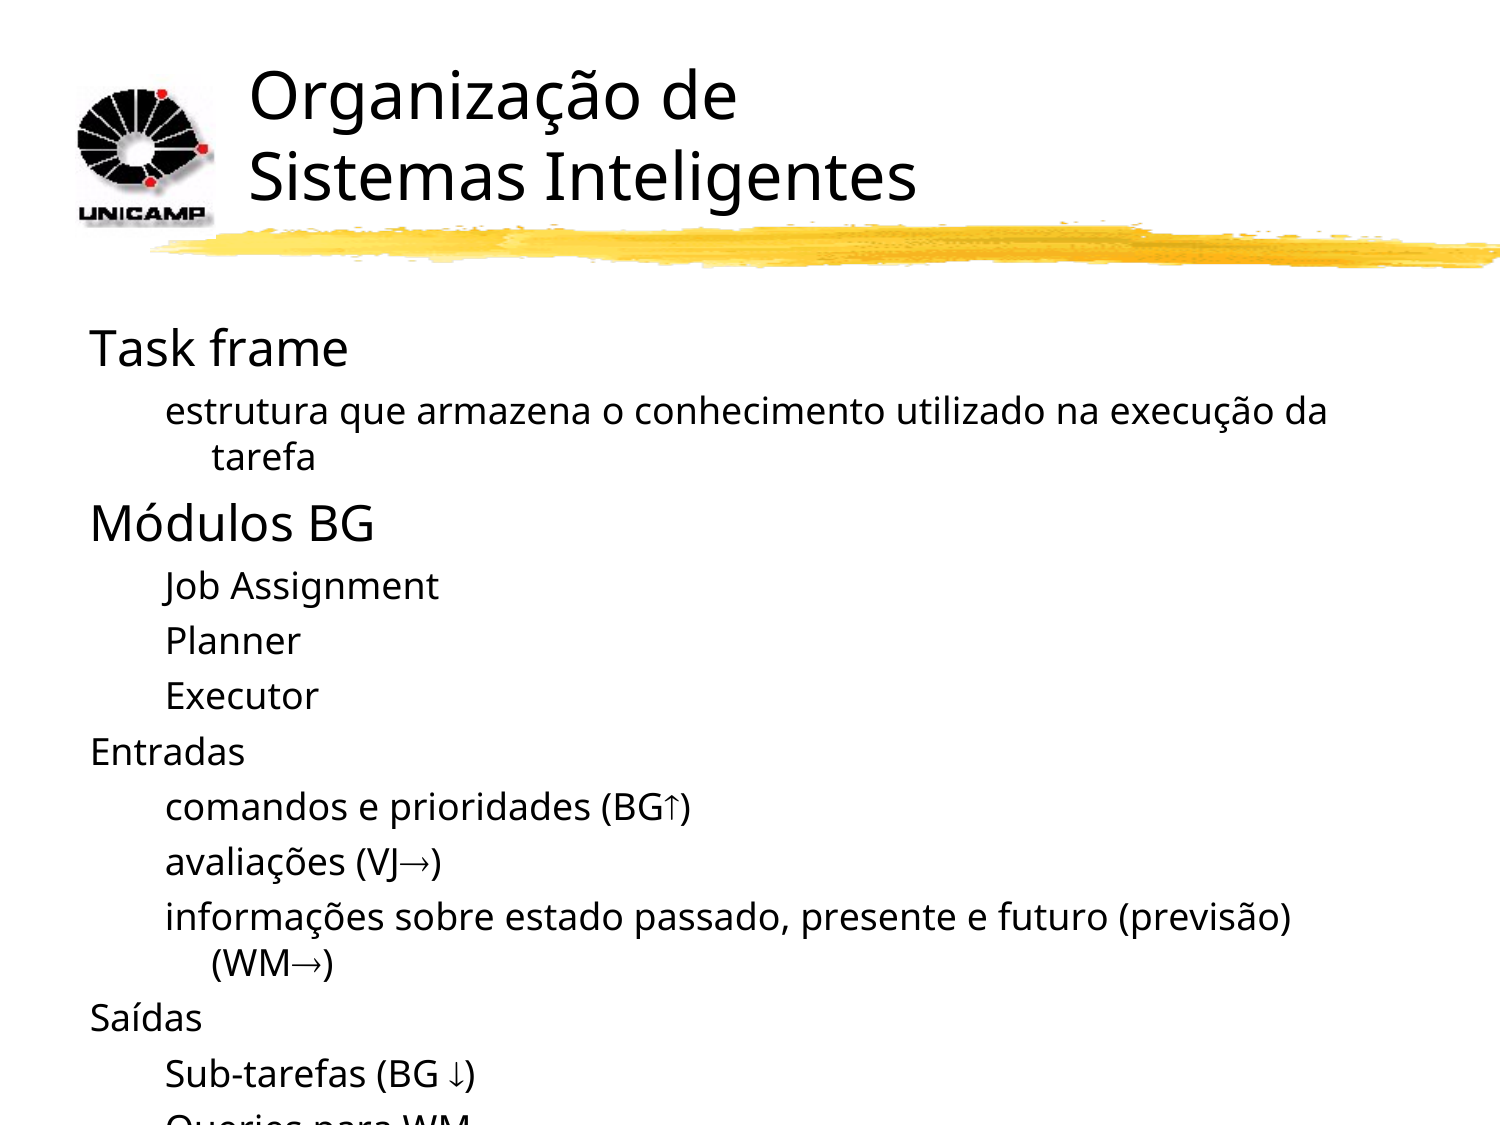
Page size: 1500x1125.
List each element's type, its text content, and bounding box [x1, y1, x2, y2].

list Task frame estrutura que armazena o conhecimento utilizado na execução da tarefa Módulos BG Job Assignment Planner Executor Entradas comandos e prioridades (BG) avaliações (VJ) informações sobre estado passado, presente e futuro (previsão) (WM) Saídas Sub-tarefas (BG ) Queries para WM [74, 309, 1417, 1074]
title Organização de Sistemas Inteligentes [233, 37, 1434, 225]
picture [75, 74, 1500, 279]
